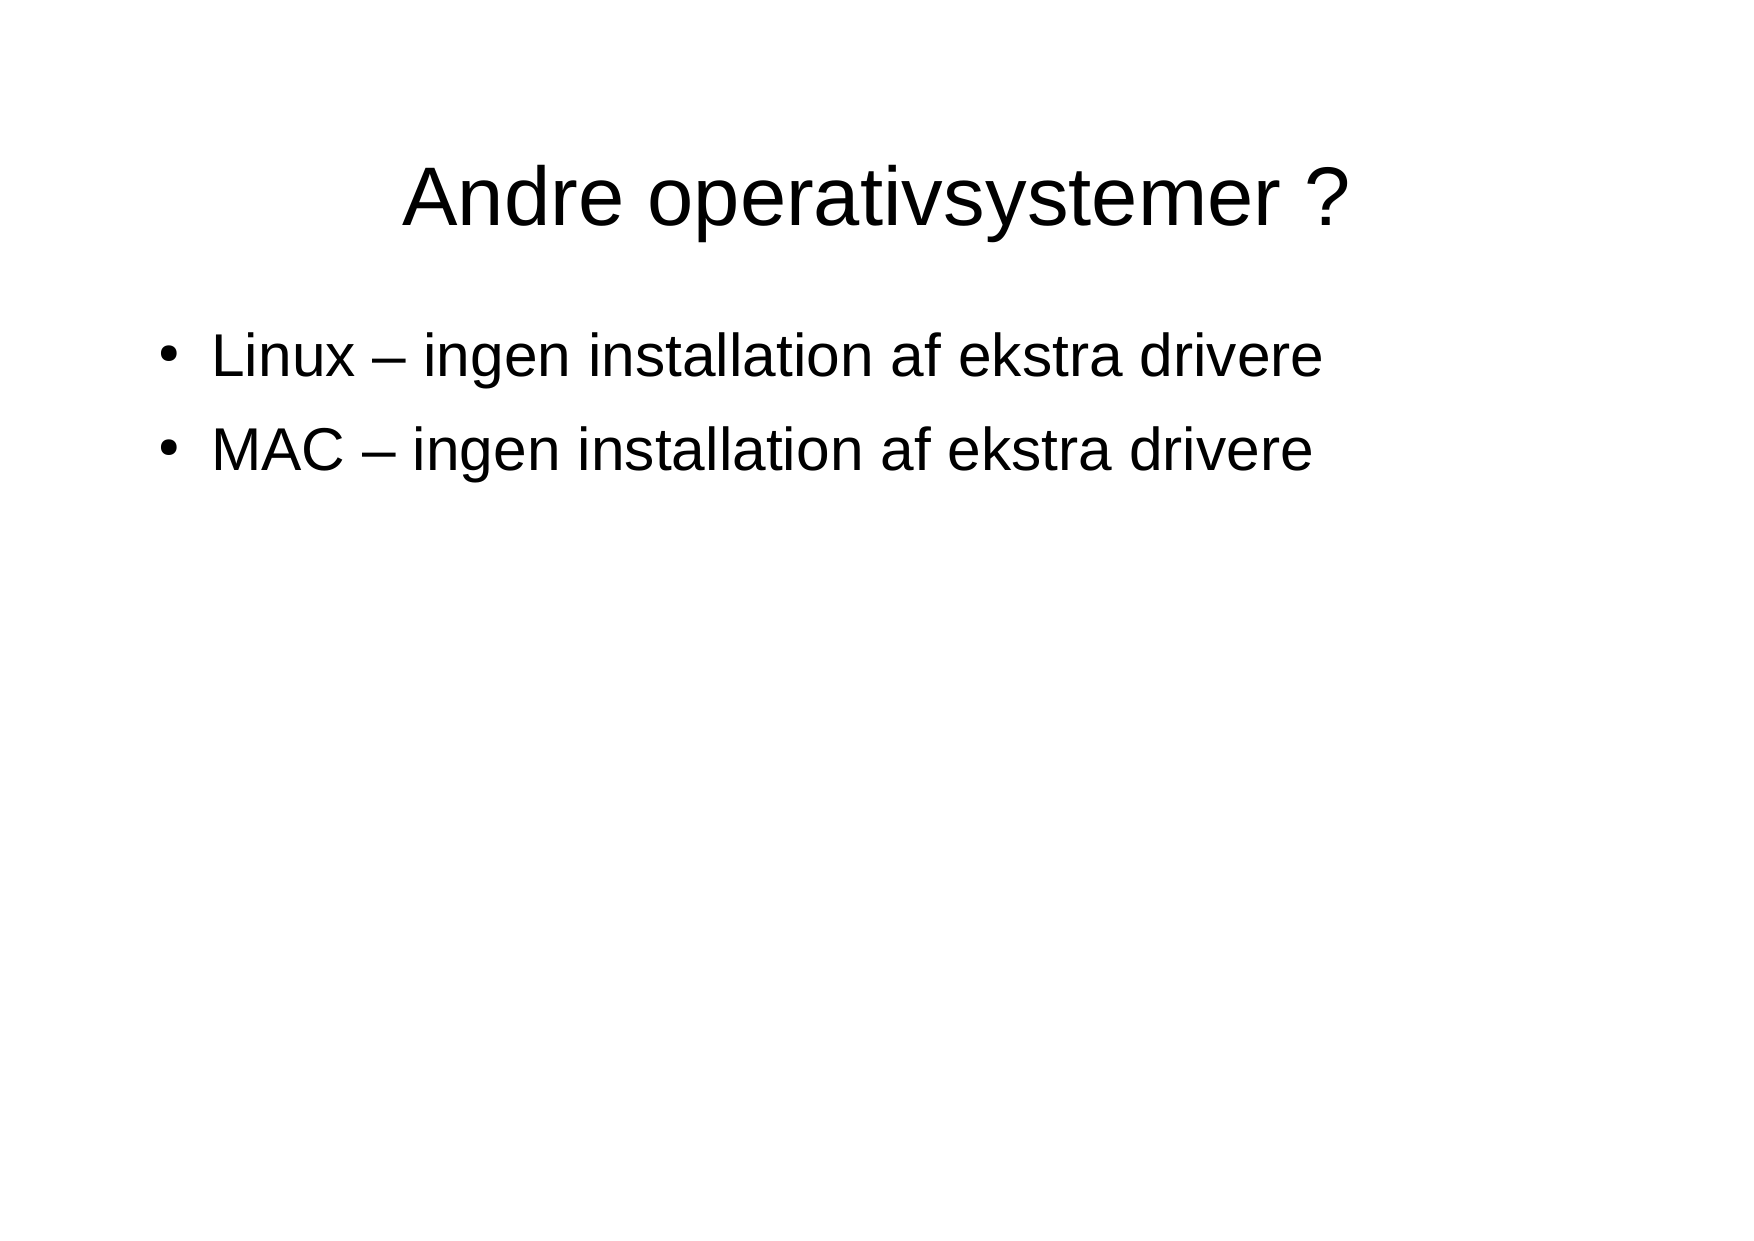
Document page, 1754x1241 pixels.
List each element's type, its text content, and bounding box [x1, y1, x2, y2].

title Andre operativsystemer ? [140, 103, 1614, 291]
list Linux – ingen installation af ekstra drivere MAC – ingen installation af ekstra drivere [140, 321, 1614, 1119]
